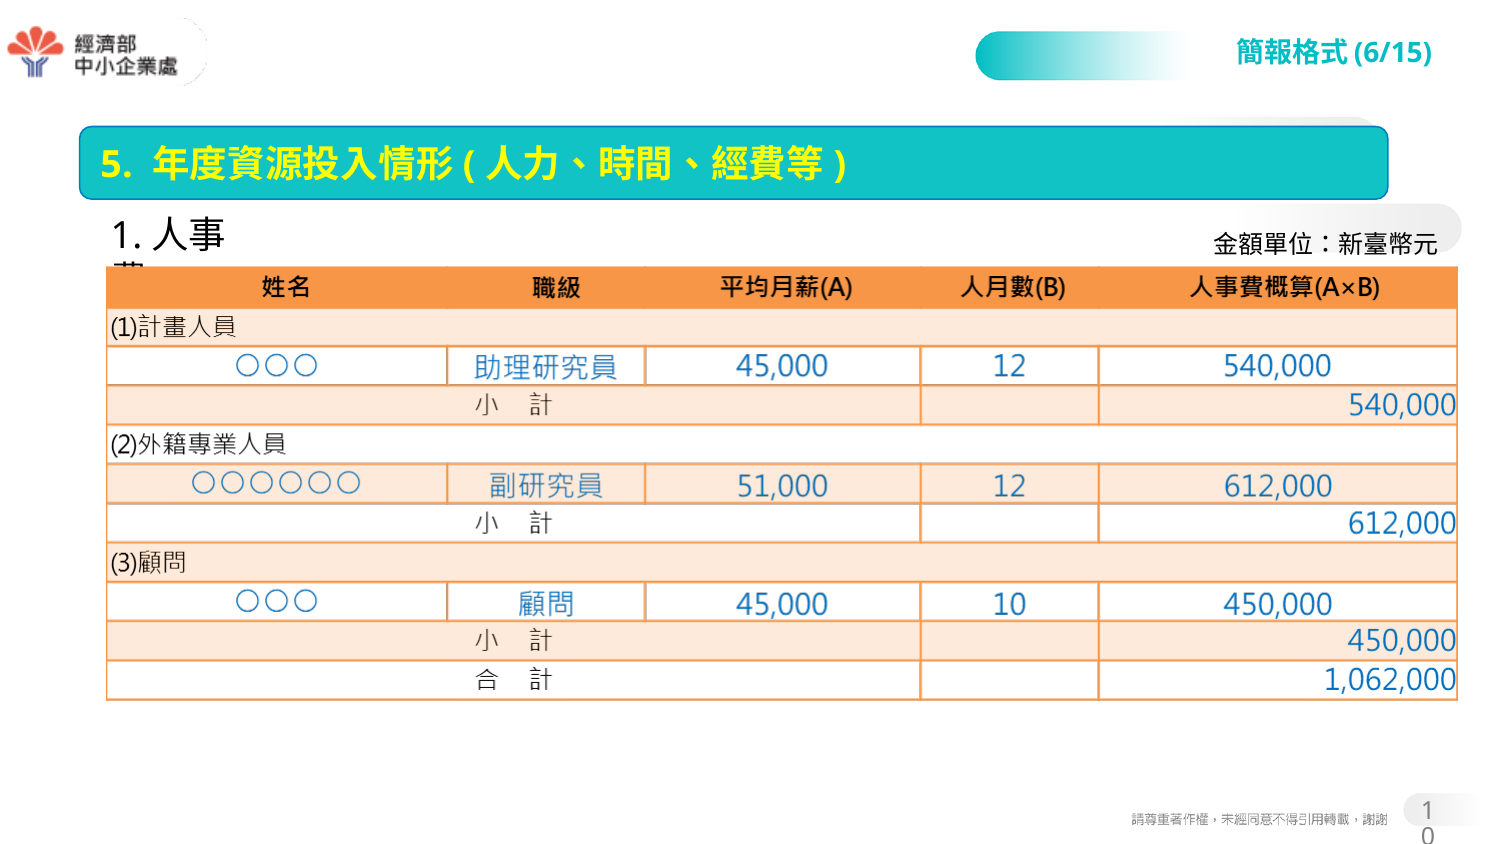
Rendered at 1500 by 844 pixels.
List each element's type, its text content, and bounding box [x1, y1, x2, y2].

picture [106, 264, 1458, 714]
text_box 10 [1405, 787, 1464, 833]
text_box 金額單位：新臺幣元 [1198, 221, 1457, 267]
text_box 5. 年度資源投入情形(人力、時間、經費等) [79, 126, 1388, 200]
list 簡報格式(6/15) [952, 27, 1478, 131]
text_box 1.人事費 [108, 209, 254, 259]
